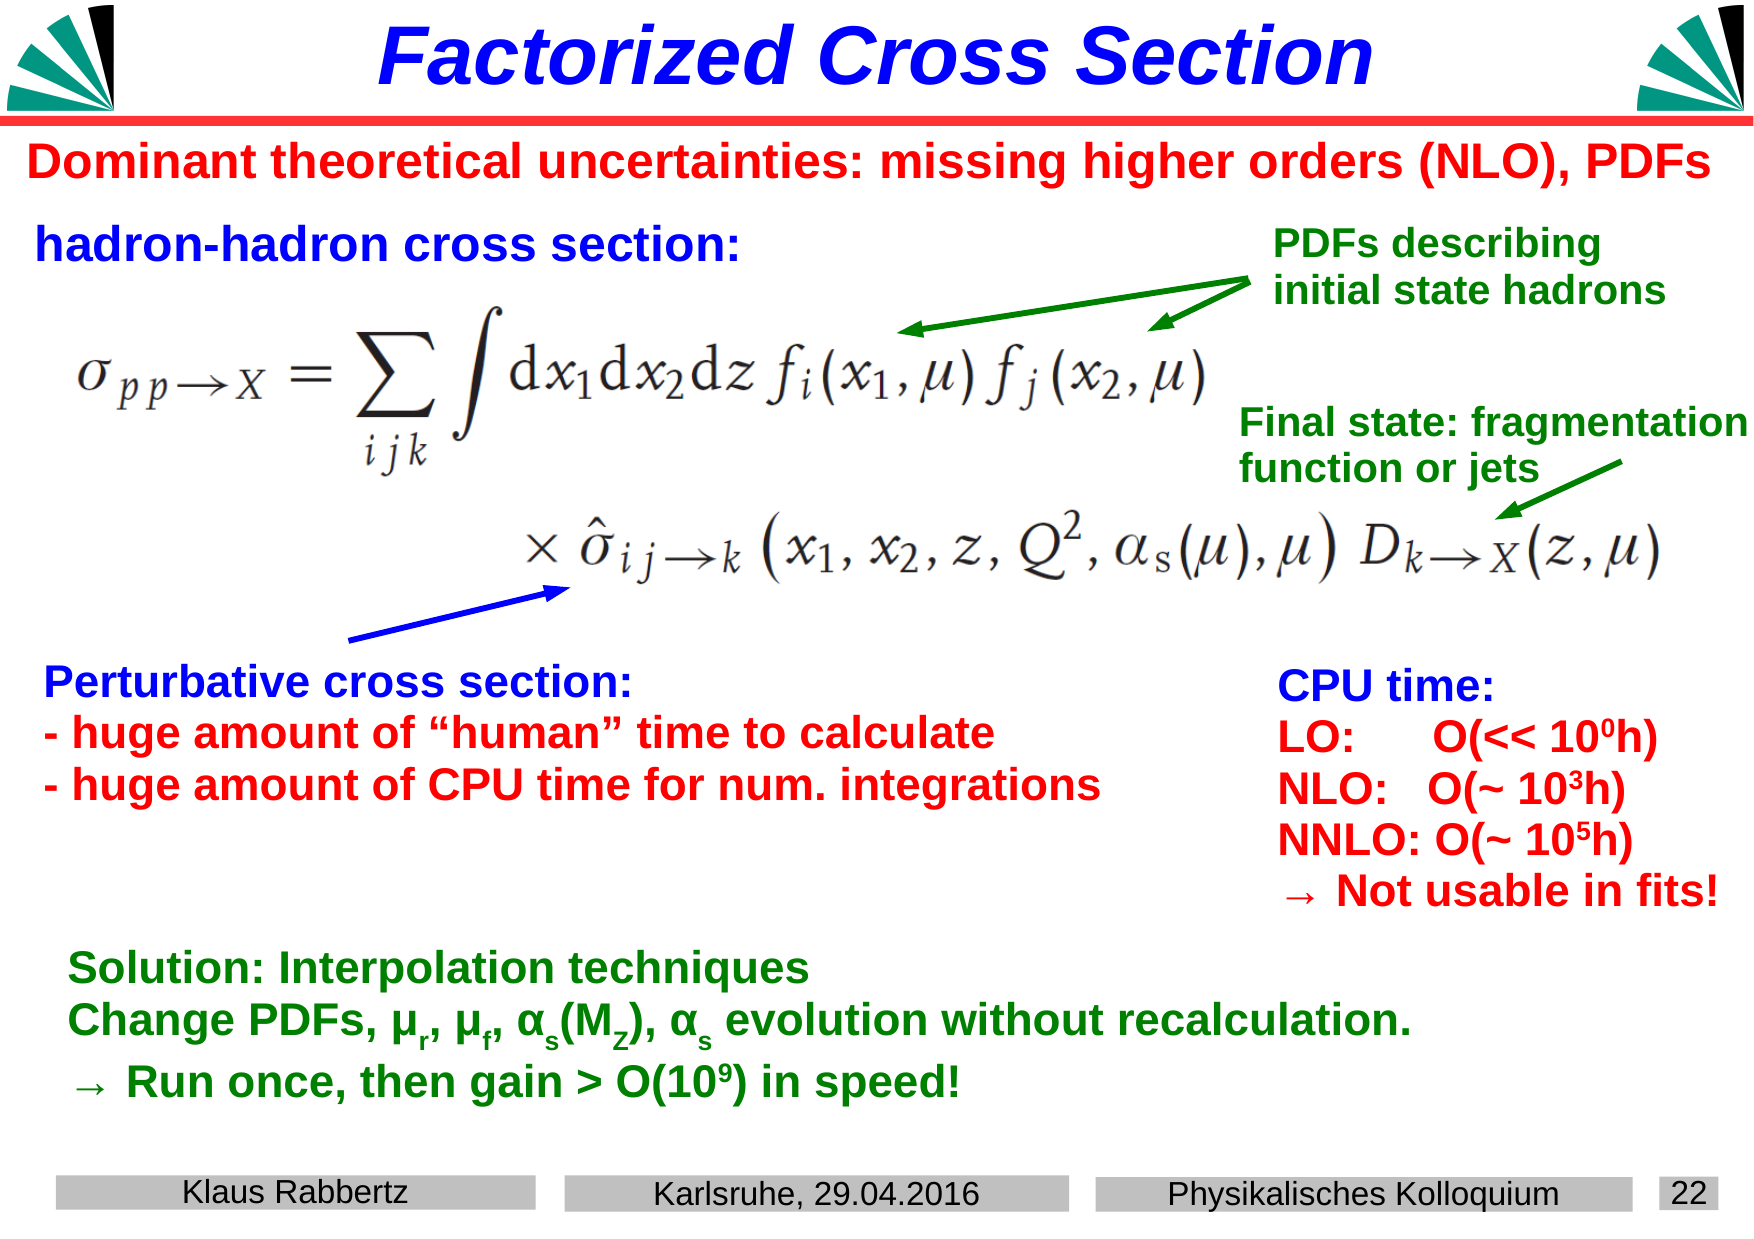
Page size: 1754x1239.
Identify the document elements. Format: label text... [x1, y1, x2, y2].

text_box Dominant theoretical uncertainties: missing higher orders (NLO), PDFs [14, 127, 1727, 196]
title Factorized Cross Section [153, 0, 1600, 113]
text_box CPU time: LO: O(<< 100h) NLO: O(~ 103h) NNLO: O(~ 105h) → Not usable in fits! [1265, 654, 1733, 923]
text_box Perturbative cross section: - huge amount of “human” time to calculate - huge amount of CPU time for num. integrations [31, 650, 1136, 817]
text_box Solution: Interpolation techniques Change PDFs, μr, μf, αs(MZ), αs evolution without recalculation. → Run once, then gain > O(109) in speed! [55, 936, 1426, 1114]
text_box Final state: fragmentation function or jets [1227, 392, 1754, 499]
picture [7, 5, 114, 112]
text_box hadron-hadron cross section: [22, 210, 756, 279]
picture [1637, 5, 1744, 112]
picture [57, 290, 1673, 610]
text_box PDFs describing initial state hadrons [1261, 214, 1680, 320]
